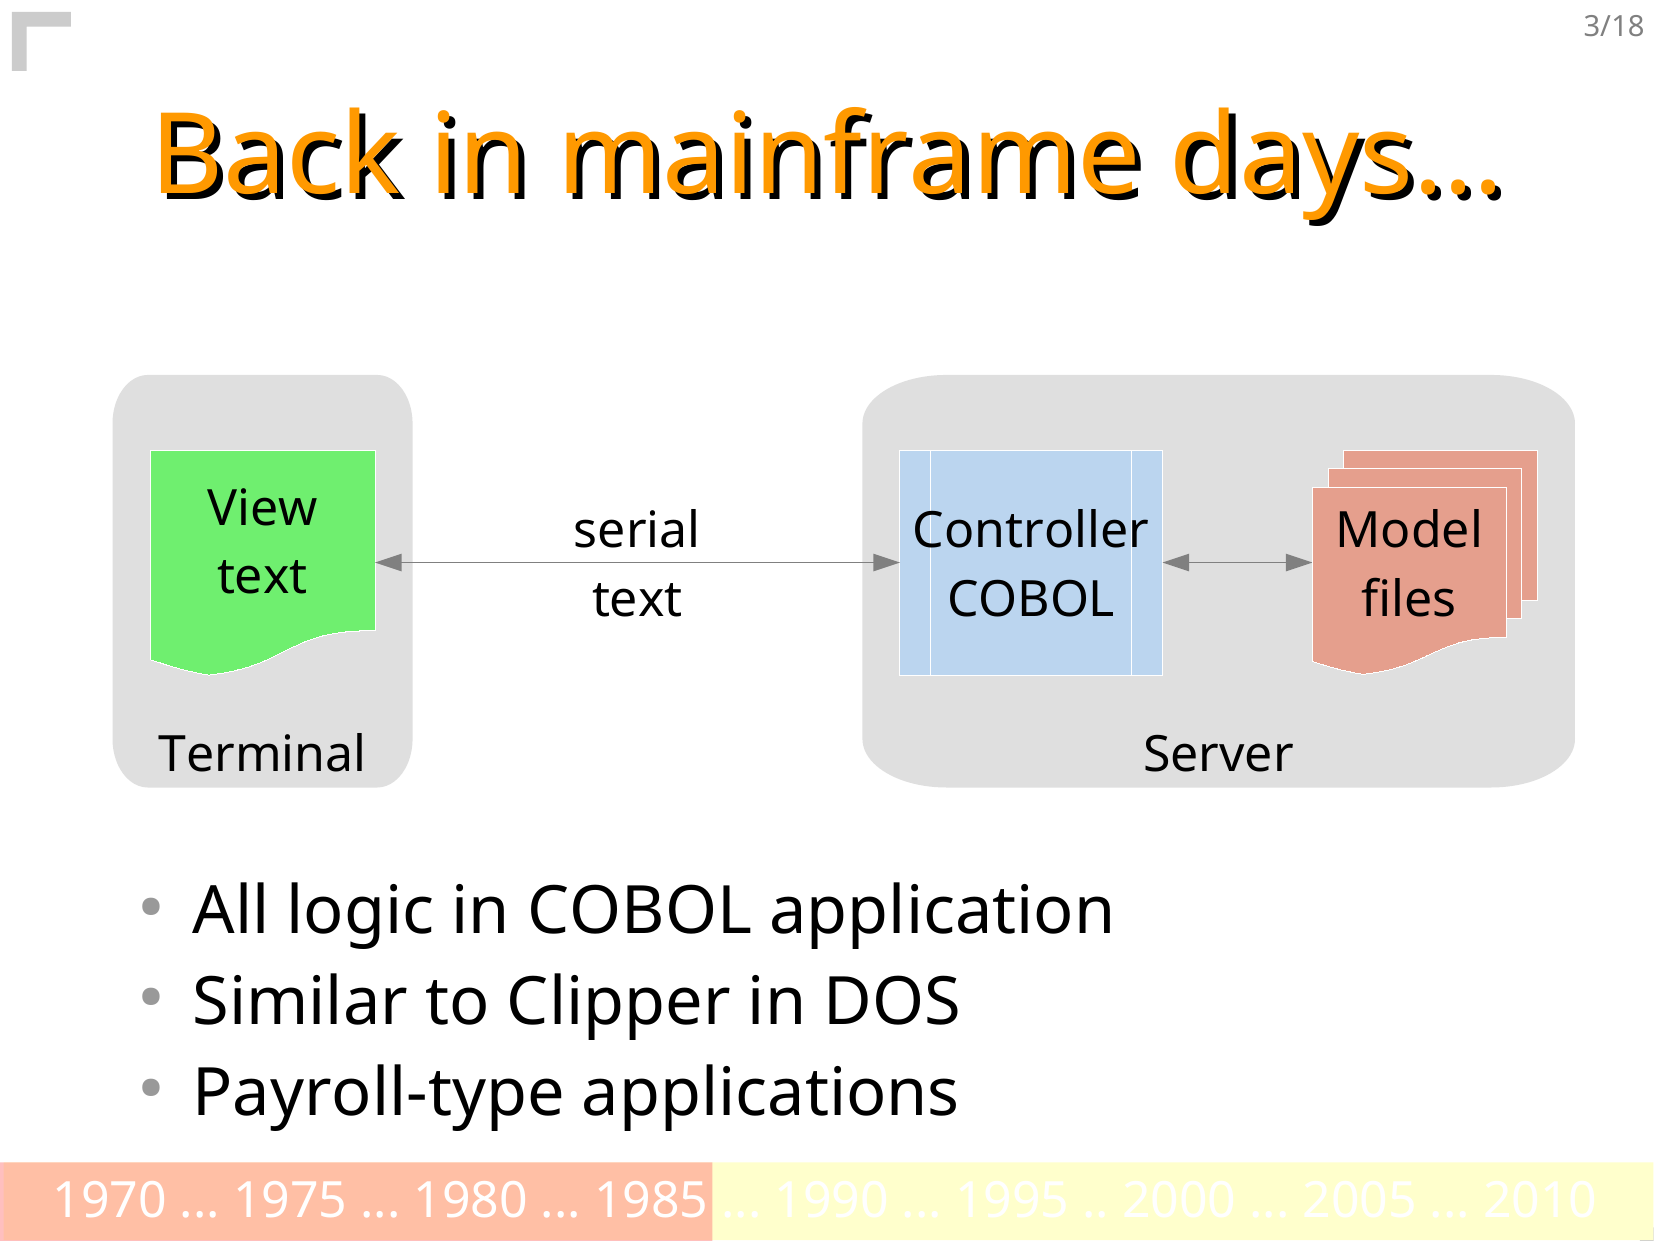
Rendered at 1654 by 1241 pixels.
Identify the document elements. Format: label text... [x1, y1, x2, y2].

text_box [0, 1162, 1654, 1241]
list All logic in COBOL application Similar to Clipper in DOS Payroll-type applications [121, 862, 1561, 1132]
text_box View text [150, 450, 376, 676]
text_box Terminal [112, 374, 413, 788]
text_box Model files [1312, 450, 1538, 675]
text_box 1970 ... 1975 ... 1980 ... 1985 ... 1990 ... 1995 .. 2000 ... 2005 ... 2010 [0, 1159, 1651, 1238]
title Back in mainframe days... [121, 46, 1534, 254]
text_box Server [862, 374, 1576, 788]
text_box Controller COBOL [900, 450, 1163, 676]
